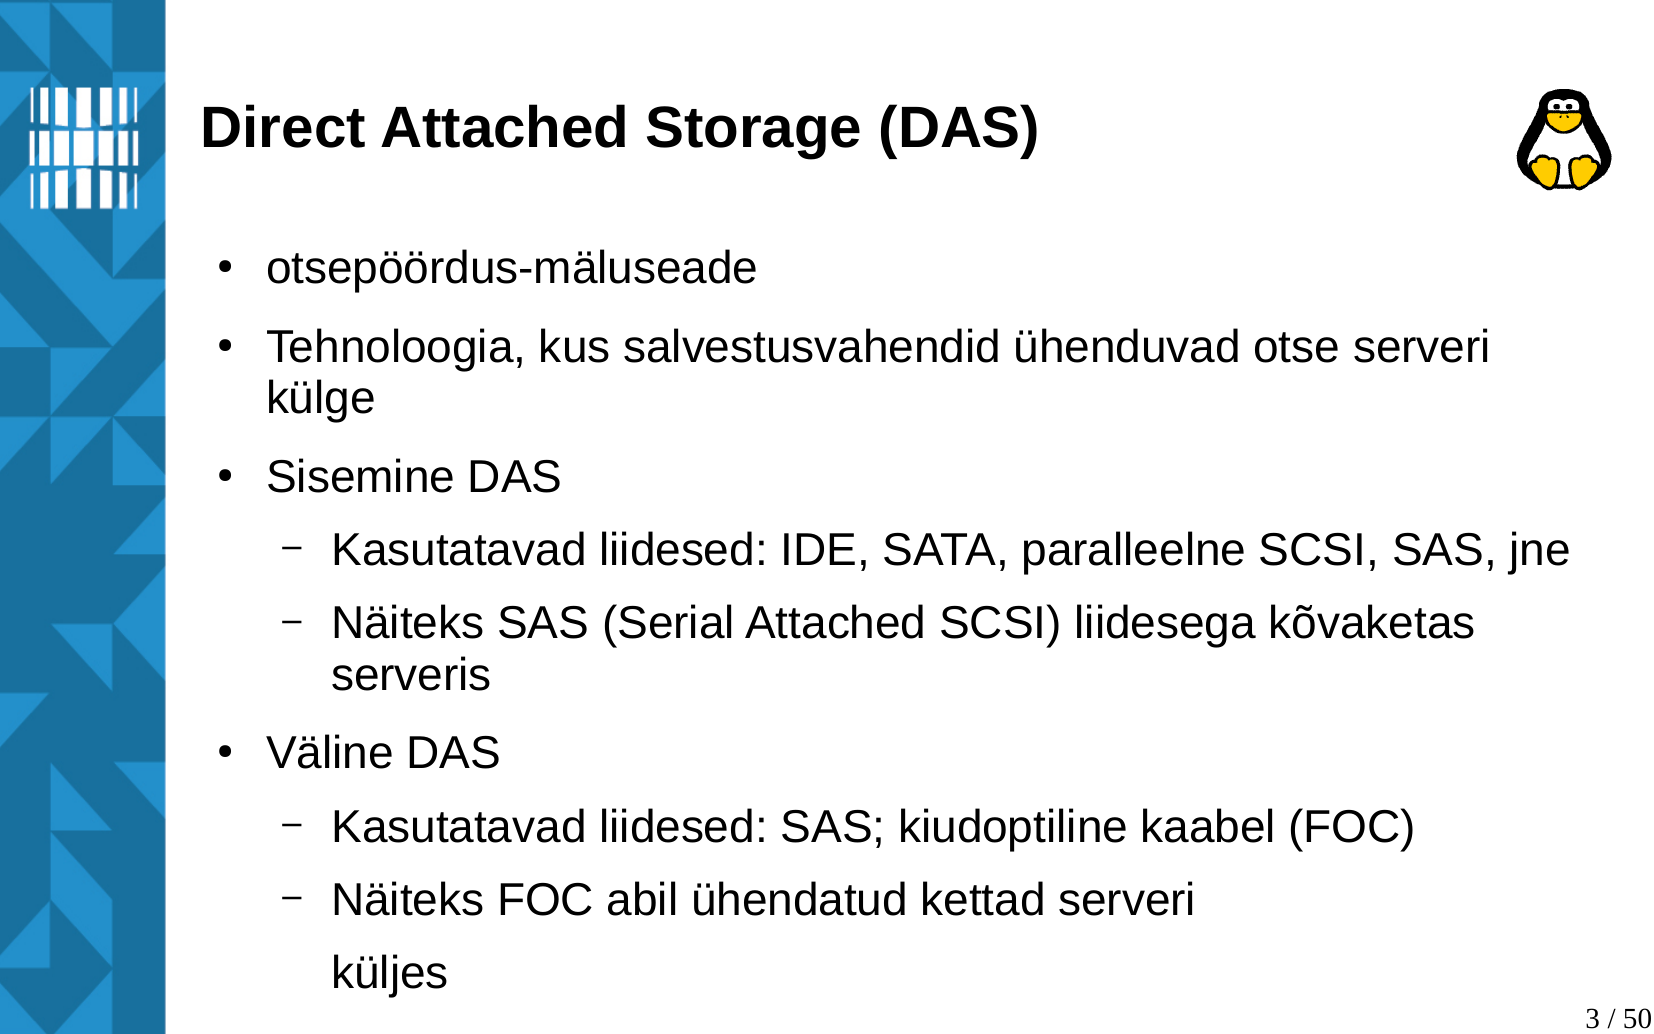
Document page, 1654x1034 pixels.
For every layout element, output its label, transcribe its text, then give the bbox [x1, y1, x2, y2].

title Direct Attached Storage (DAS) [200, 41, 1583, 214]
picture [1483, 58, 1642, 201]
list otsepöördus-mäluseade Tehnoloogia, kus salvestusvahendid ühenduvad otse serveri külge Sisemine DAS Kasutatavad liidesed: IDE, SATA, paralleelne SCSI, SAS, jne Näiteks SAS (Serial Attached SCSI) liidesega kõvaketas serveris Väline DAS Kasutatavad liidesed: SAS; kiudoptiline kaabel (FOC) Näiteks FOC abil ühendatud kettad serveri küljes [200, 241, 1583, 1010]
